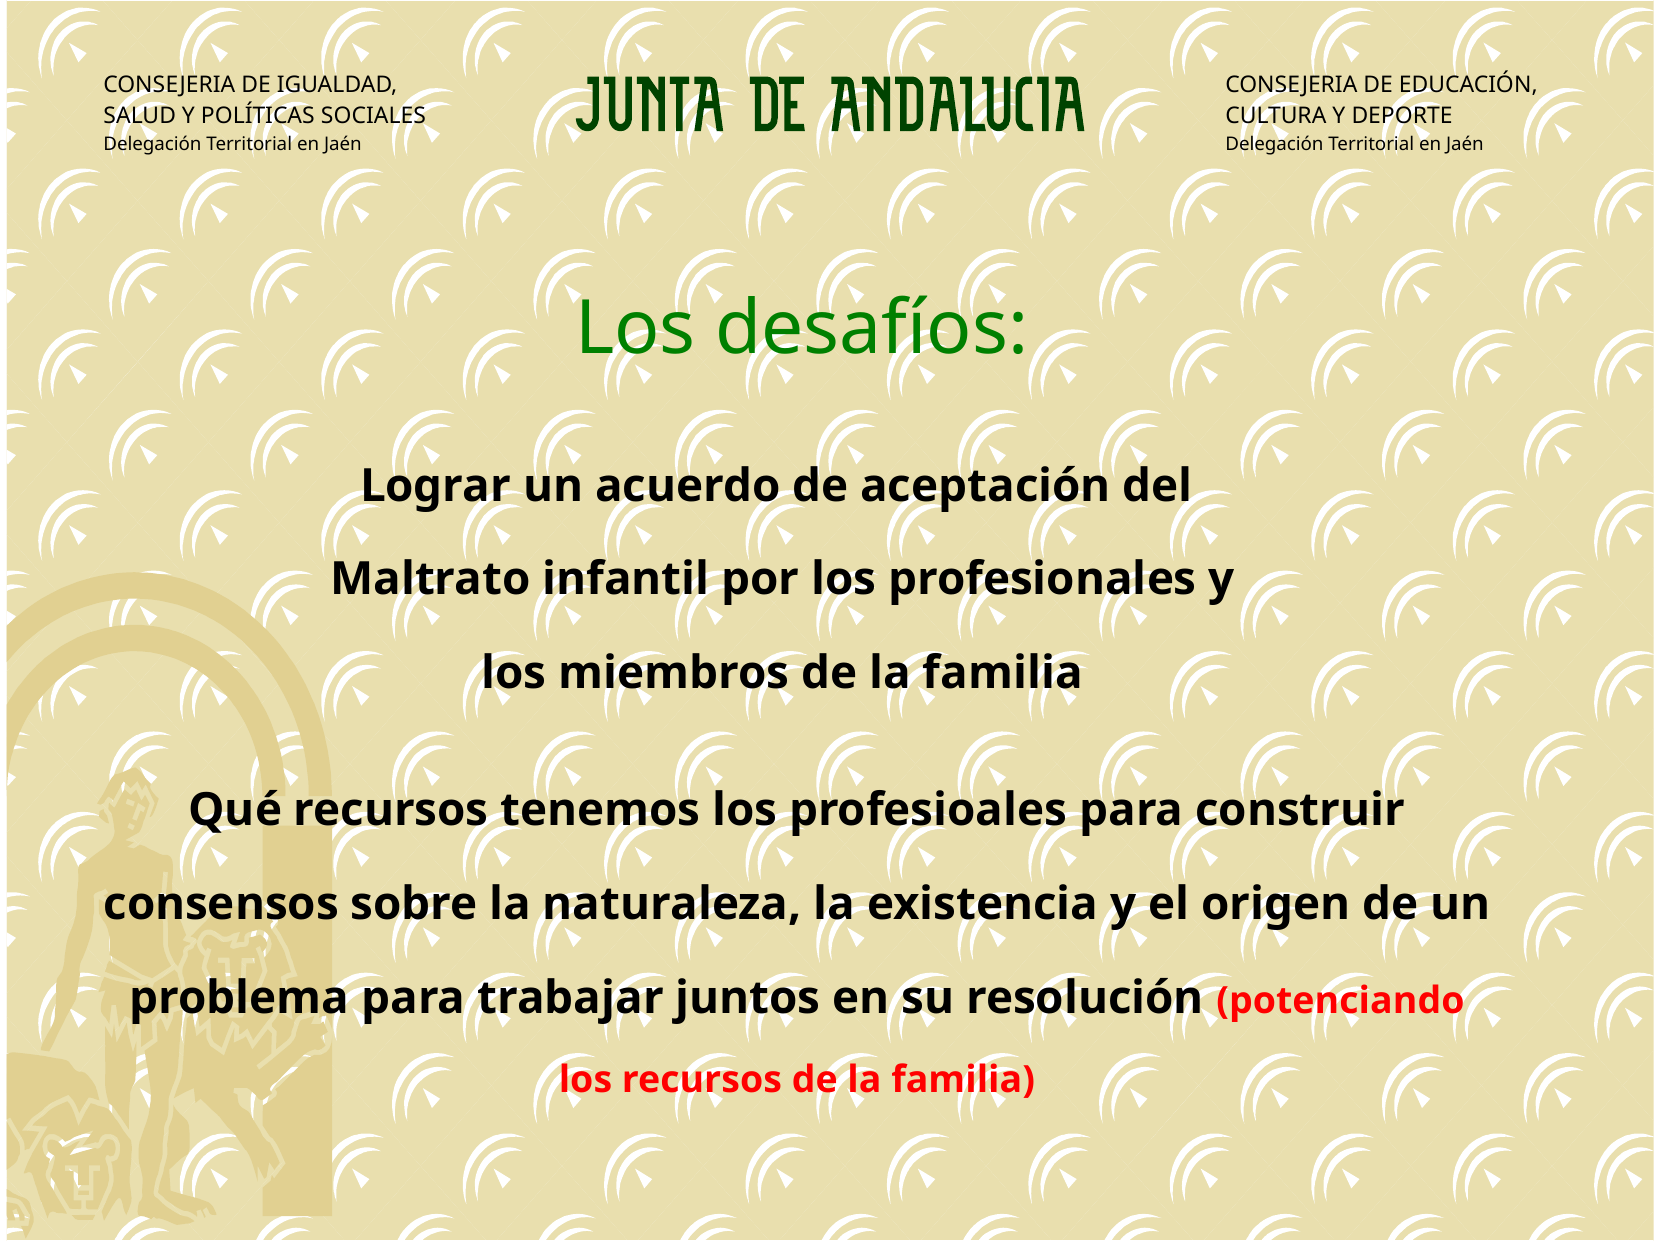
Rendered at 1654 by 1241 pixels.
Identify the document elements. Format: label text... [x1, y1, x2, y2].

text_box CONSEJERIA DE EDUCACIÓN, CULTURA Y DEPORTE Delegación Territorial en Jaén [1210, 60, 1575, 148]
text_box Qué recursos tenemos los profesioales para construir consensos sobre la naturaleza, la existencia y el origen de un problema para trabajar juntos en su resolución (potenciando los recursos de la familia) [88, 738, 1506, 1093]
picture [6, 0, 1654, 1241]
text_box Los desafíos: [147, 265, 1457, 372]
text_box Lograr un acuerdo de aceptación del Maltrato infantil por los profesionales y los miembros de la familia [236, 413, 1329, 709]
text_box CONSEJERIA DE IGUALDAD, SALUD Y POLÍTICAS SOCIALES Delegación Territorial en Jaén [88, 60, 464, 148]
